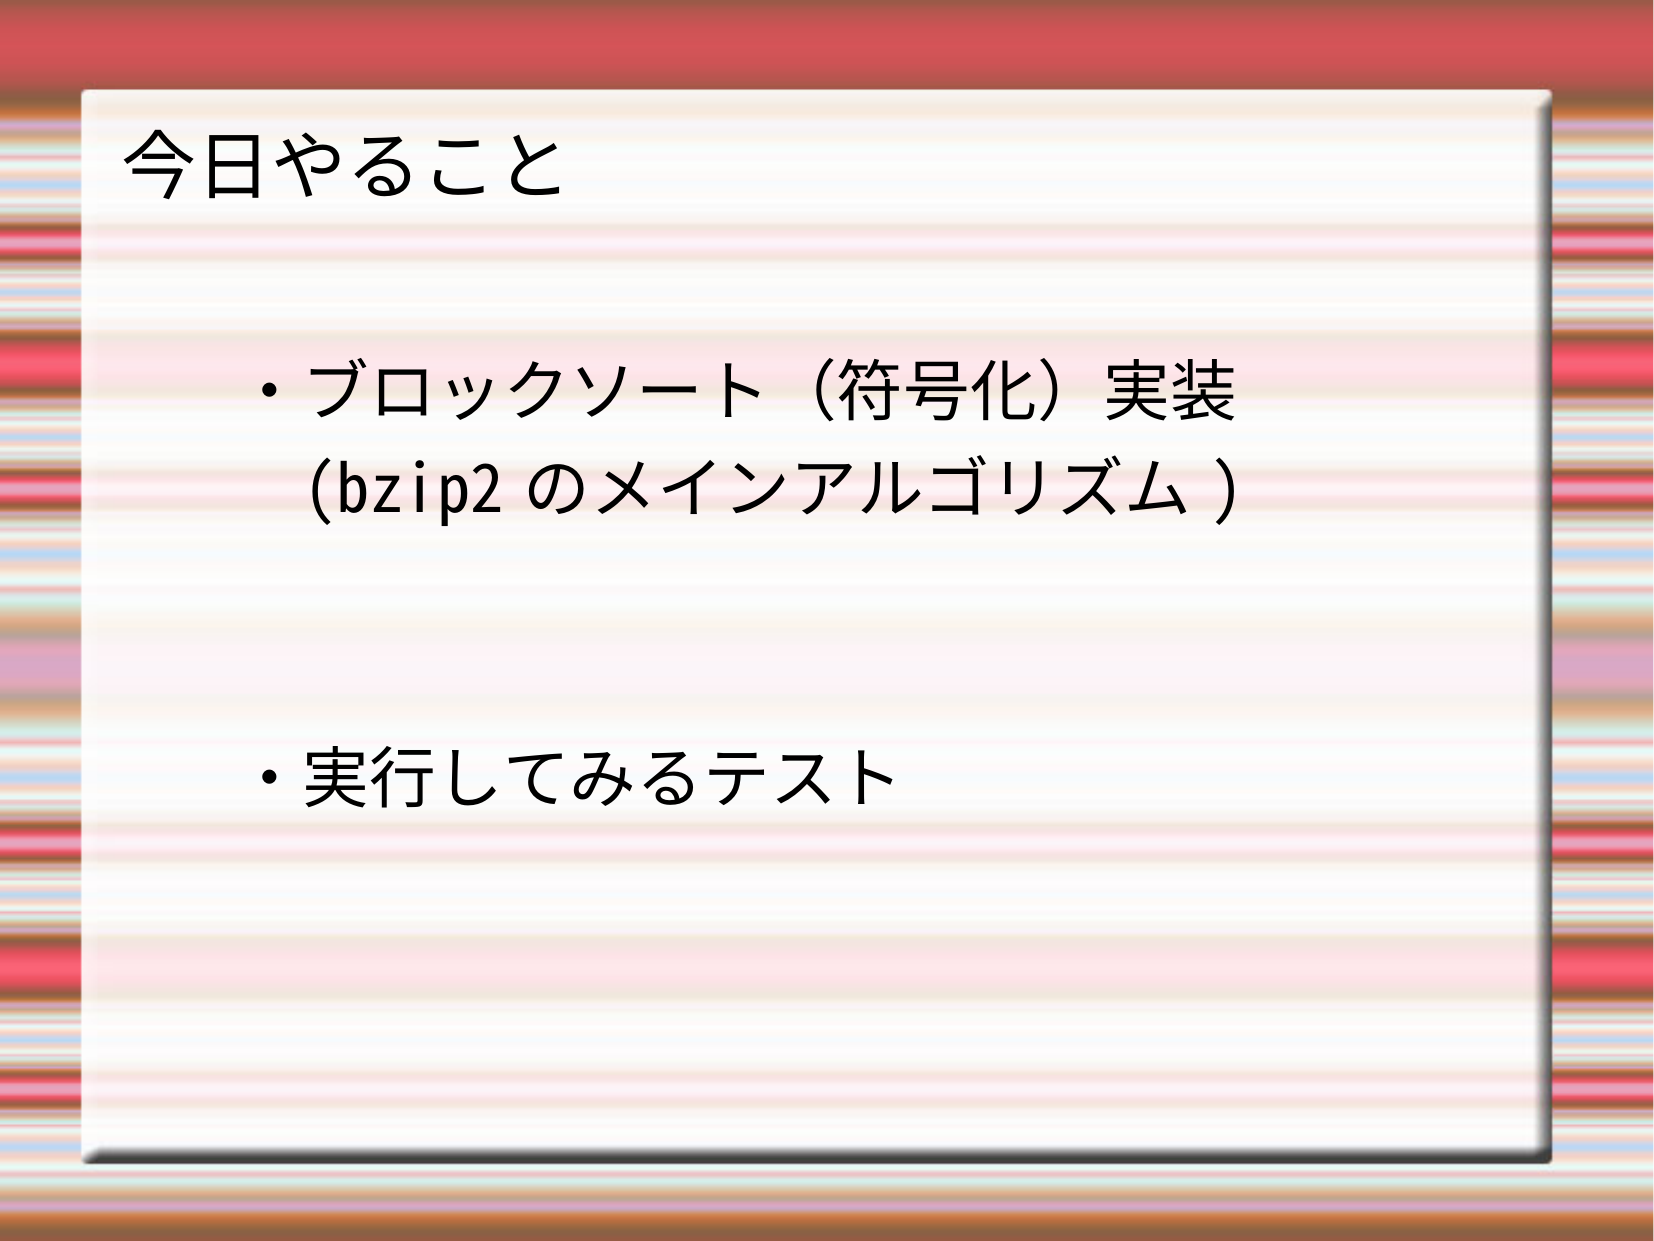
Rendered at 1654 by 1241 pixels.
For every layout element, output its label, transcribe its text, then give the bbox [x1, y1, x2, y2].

picture [0, 0, 1654, 1241]
title 今日やること [121, 114, 1534, 207]
subtitle ・ブロックソート（符号化）実装 (bzip2のメインアルゴリズム) ・実行してみるテスト [236, 340, 1428, 916]
